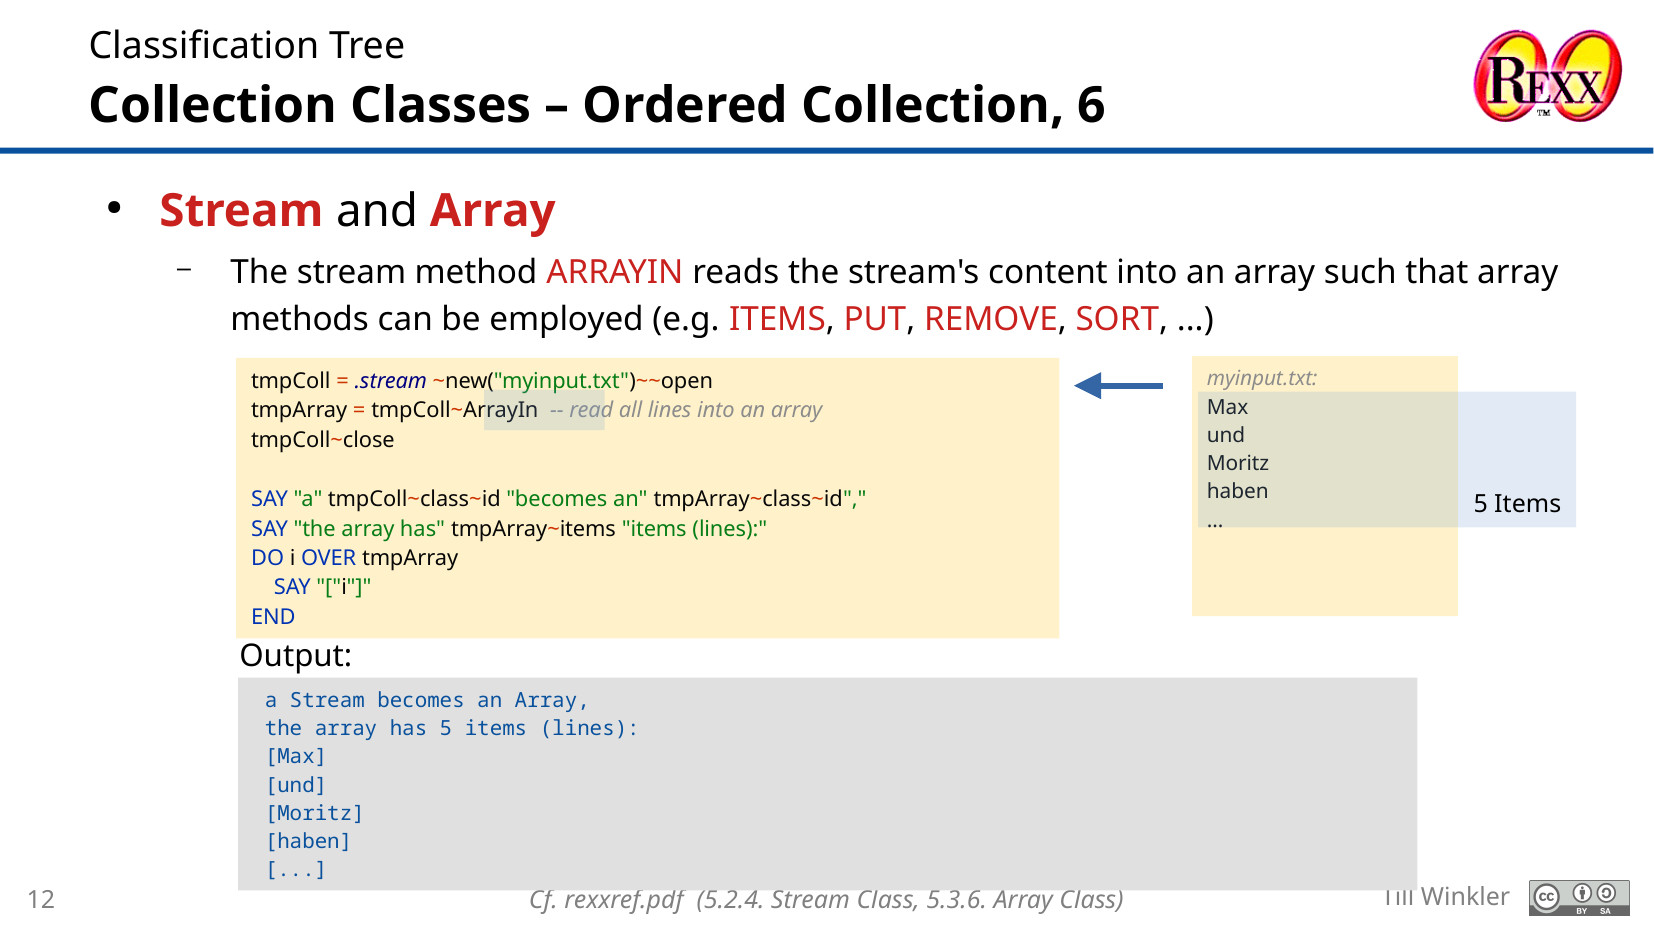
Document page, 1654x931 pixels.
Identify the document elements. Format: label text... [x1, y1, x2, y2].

text_box myinput.txt: Max und Moritz haben ... [1192, 356, 1458, 617]
title Classification Tree [29, 0, 1654, 59]
text_box 5 Items [1198, 391, 1577, 528]
text_box [484, 389, 605, 431]
text_box Cf. rexxref.pdf (5.2.4. Stream Class, 5.3.6. Array Class) [0, 874, 1654, 922]
text_box a Stream becomes an Array, the array has 5 items (lines): [Max] [und] [Moritz] [haben] [...] [238, 677, 1418, 882]
title Collection Classes – Ordered Collection, 6 [29, 59, 1654, 148]
text_box tmpColl = .stream ~new("myinput.txt")~~open tmpArray = tmpColl~ArrayIn -- read all lines into an array tmpColl~close SAY "a" tmpColl~class~id "becomes an" tmpArray~class~id"," SAY "the array has" tmpArray~items "items (lines):" DO i OVER tmpArray SAY "["i"]" END [236, 357, 1060, 628]
text_box Output: [224, 626, 390, 682]
list Stream and Array The stream method ARRAYIN reads the stream's content into an array such that array methods can be employed (e.g. ITEMS, PUT, REMOVE, SORT, ...) [88, 177, 1577, 857]
